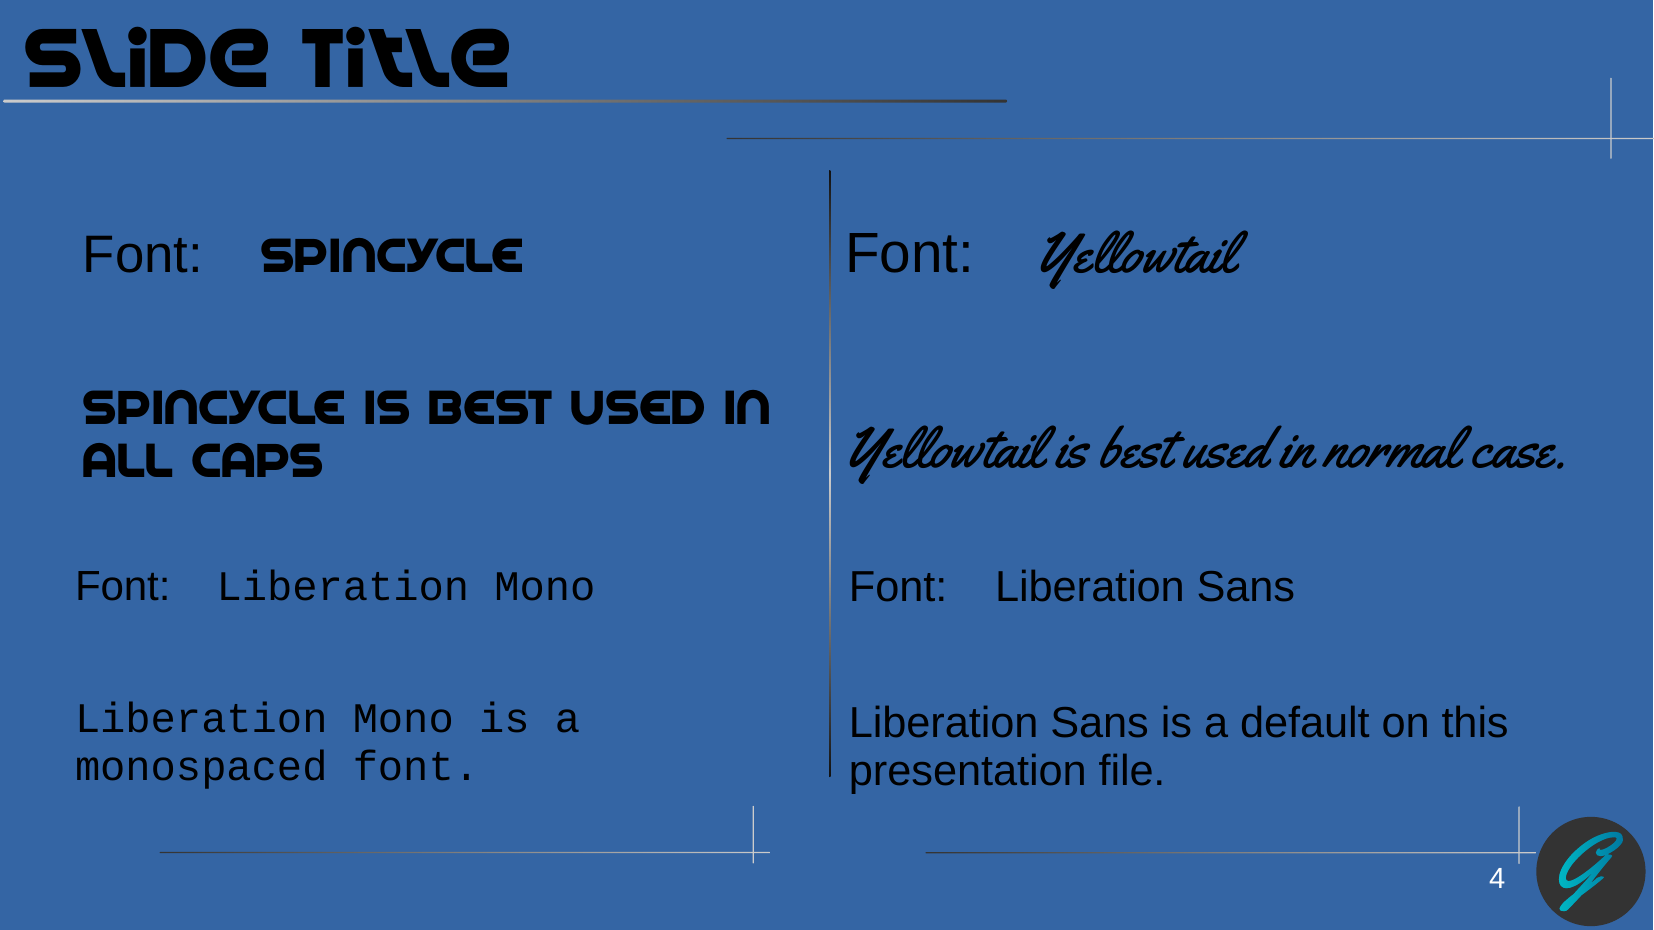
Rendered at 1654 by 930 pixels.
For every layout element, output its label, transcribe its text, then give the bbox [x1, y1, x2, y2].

list Font: Liberation Mono Liberation Mono is a monospaced font. [75, 562, 801, 795]
list Font: Liberation Sans Liberation Sans is a default on this presentation file. [849, 562, 1576, 795]
title Slide Title [23, 2, 1588, 128]
list Font: SPINCYCLE SPINCYCLE IS BEST USED IN ALL CAPS [82, 225, 809, 495]
list Font: Yellowtail Yellowtail is best used in normal case. [844, 217, 1571, 488]
